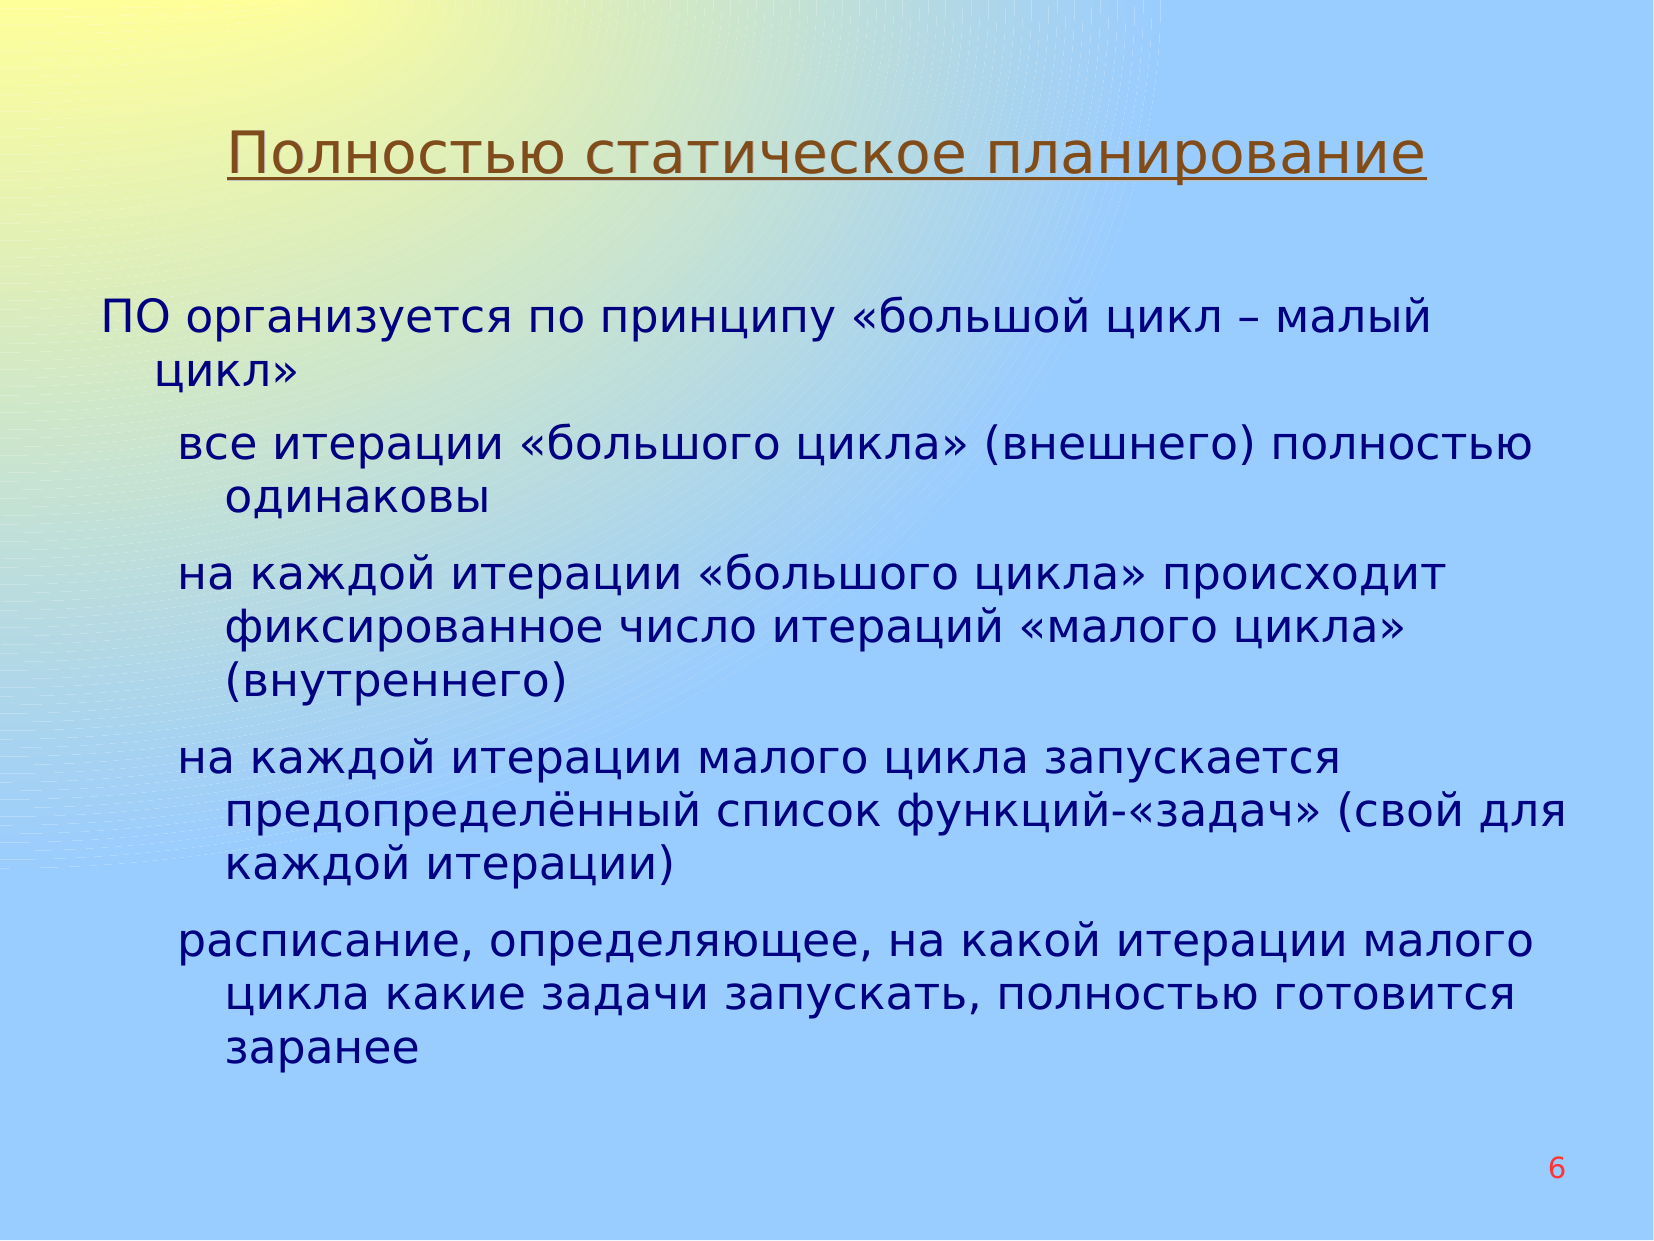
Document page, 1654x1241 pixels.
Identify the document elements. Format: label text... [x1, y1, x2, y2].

list ПО организуется по принципу «большой цикл – малый цикл» все итерации «большого цикла» (внешнего) полностью одинаковы на каждой итерации «большого цикла» происходит фиксированное число итераций «малого цикла» (внутреннего) на каждой итерации малого цикла запускается предопределённый список функций-«задач» (свой для каждой итерации) расписание, определяющее, на какой итерации малого цикла какие задачи запускать, полностью готовится заранее [82, 290, 1571, 1094]
title Полностью статическое планирование [82, 56, 1571, 250]
